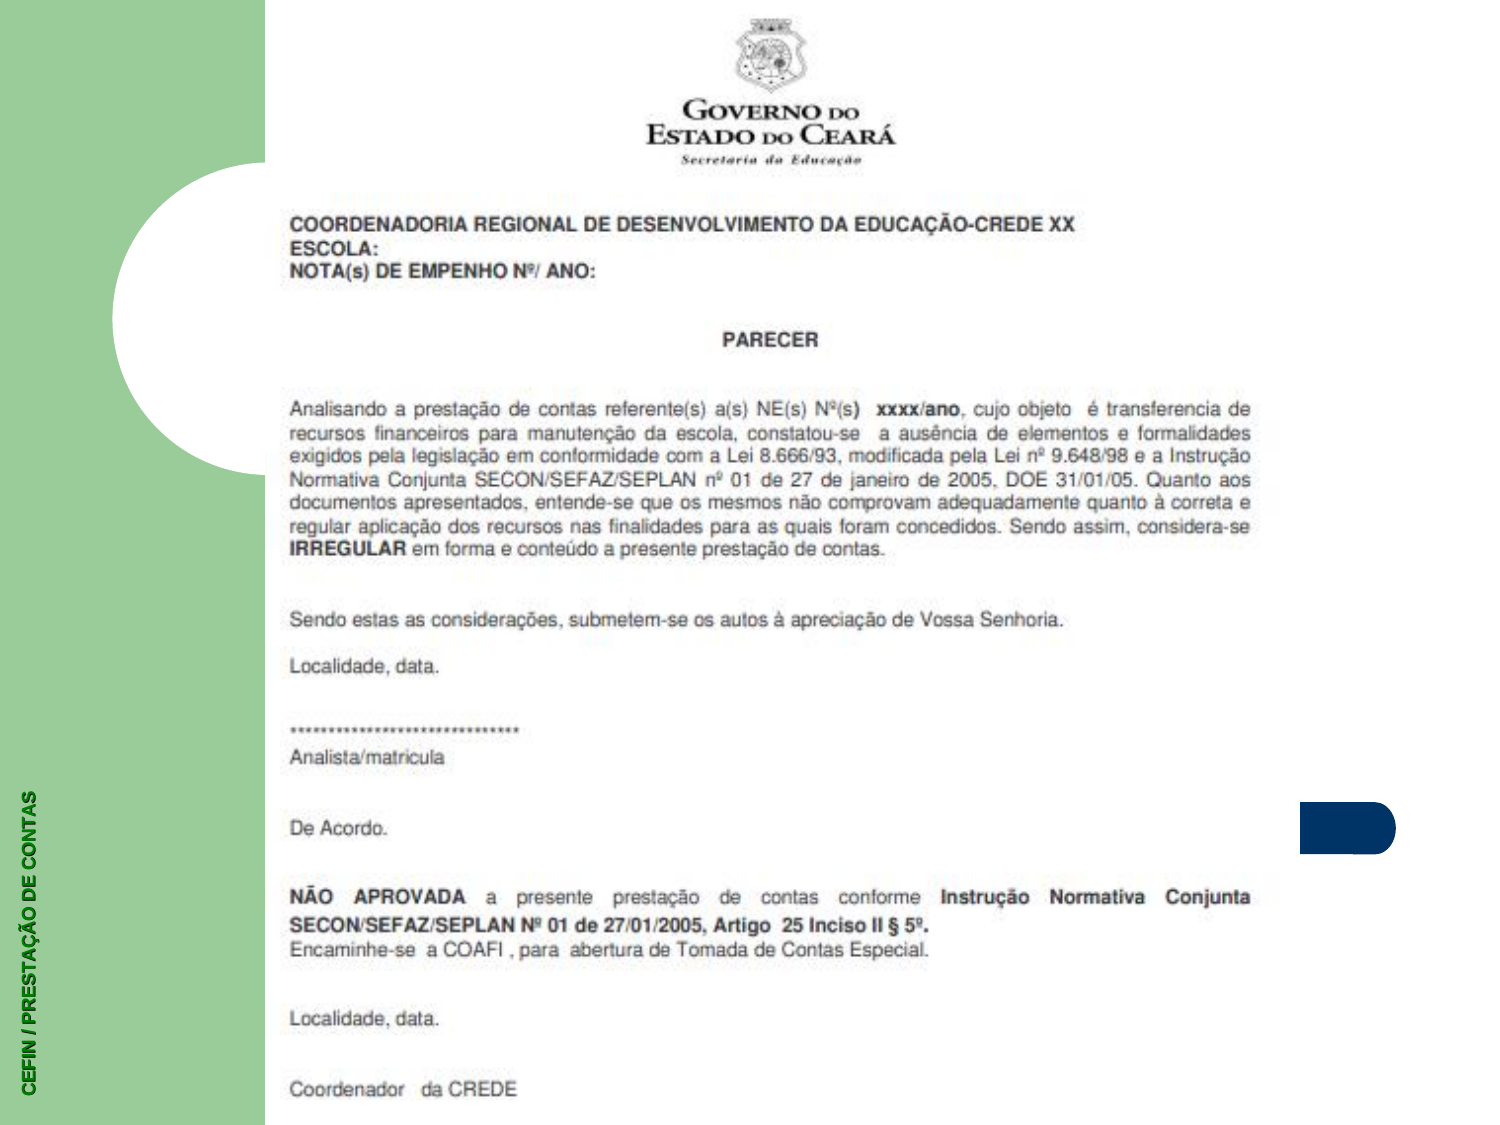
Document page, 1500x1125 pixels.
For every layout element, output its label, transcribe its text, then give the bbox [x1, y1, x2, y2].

text_box CEFIN / PRESTAÇÃO DE CONTAS [6, 767, 60, 1125]
picture [265, 0, 1300, 1125]
